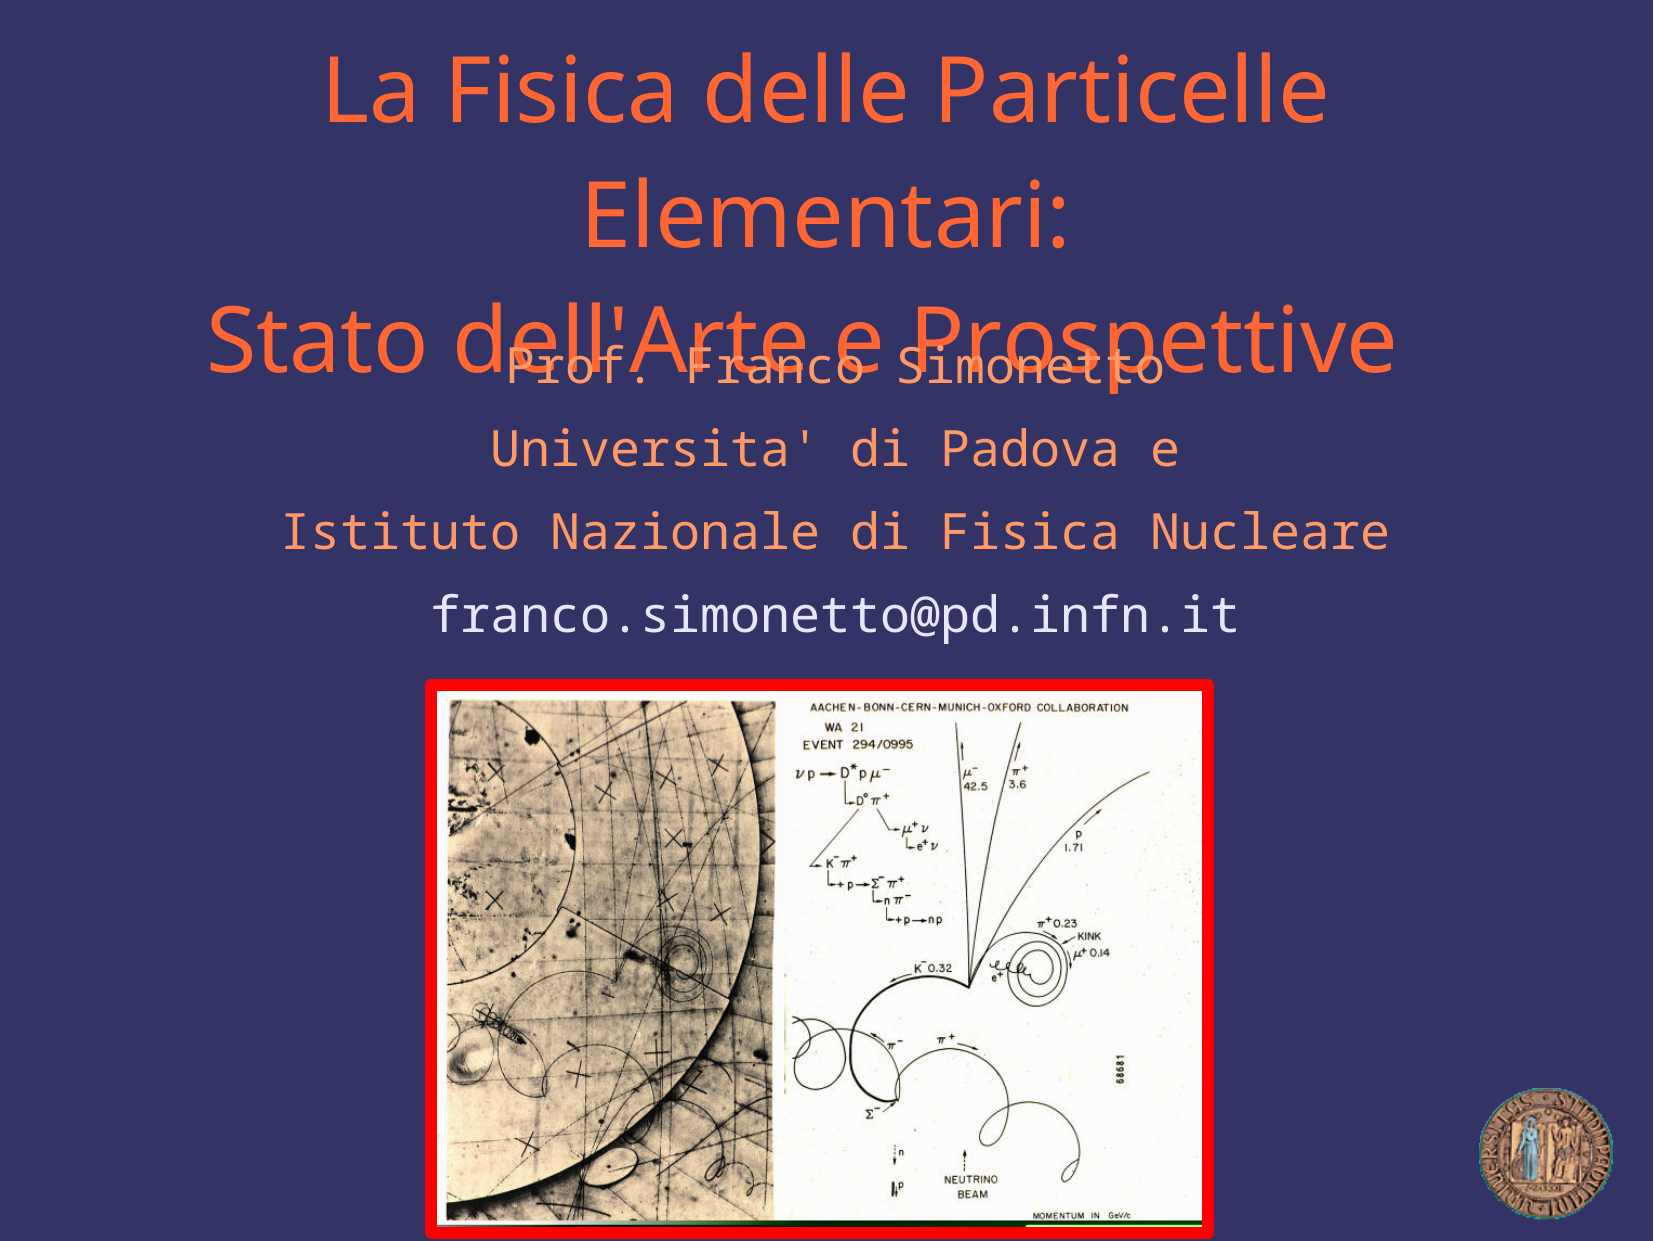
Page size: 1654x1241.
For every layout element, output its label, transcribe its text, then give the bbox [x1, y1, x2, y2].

list Prof. Franco Simonetto Universita' di Padova e Istituto Nazionale di Fisica Nucleare franco.simonetto@pd.infn.it [57, 329, 1596, 643]
picture [437, 691, 1203, 1227]
title La Fisica delle Particelle Elementari: Stato dell'Arte e Prospettive [82, 120, 1571, 304]
picture [1479, 1087, 1613, 1221]
